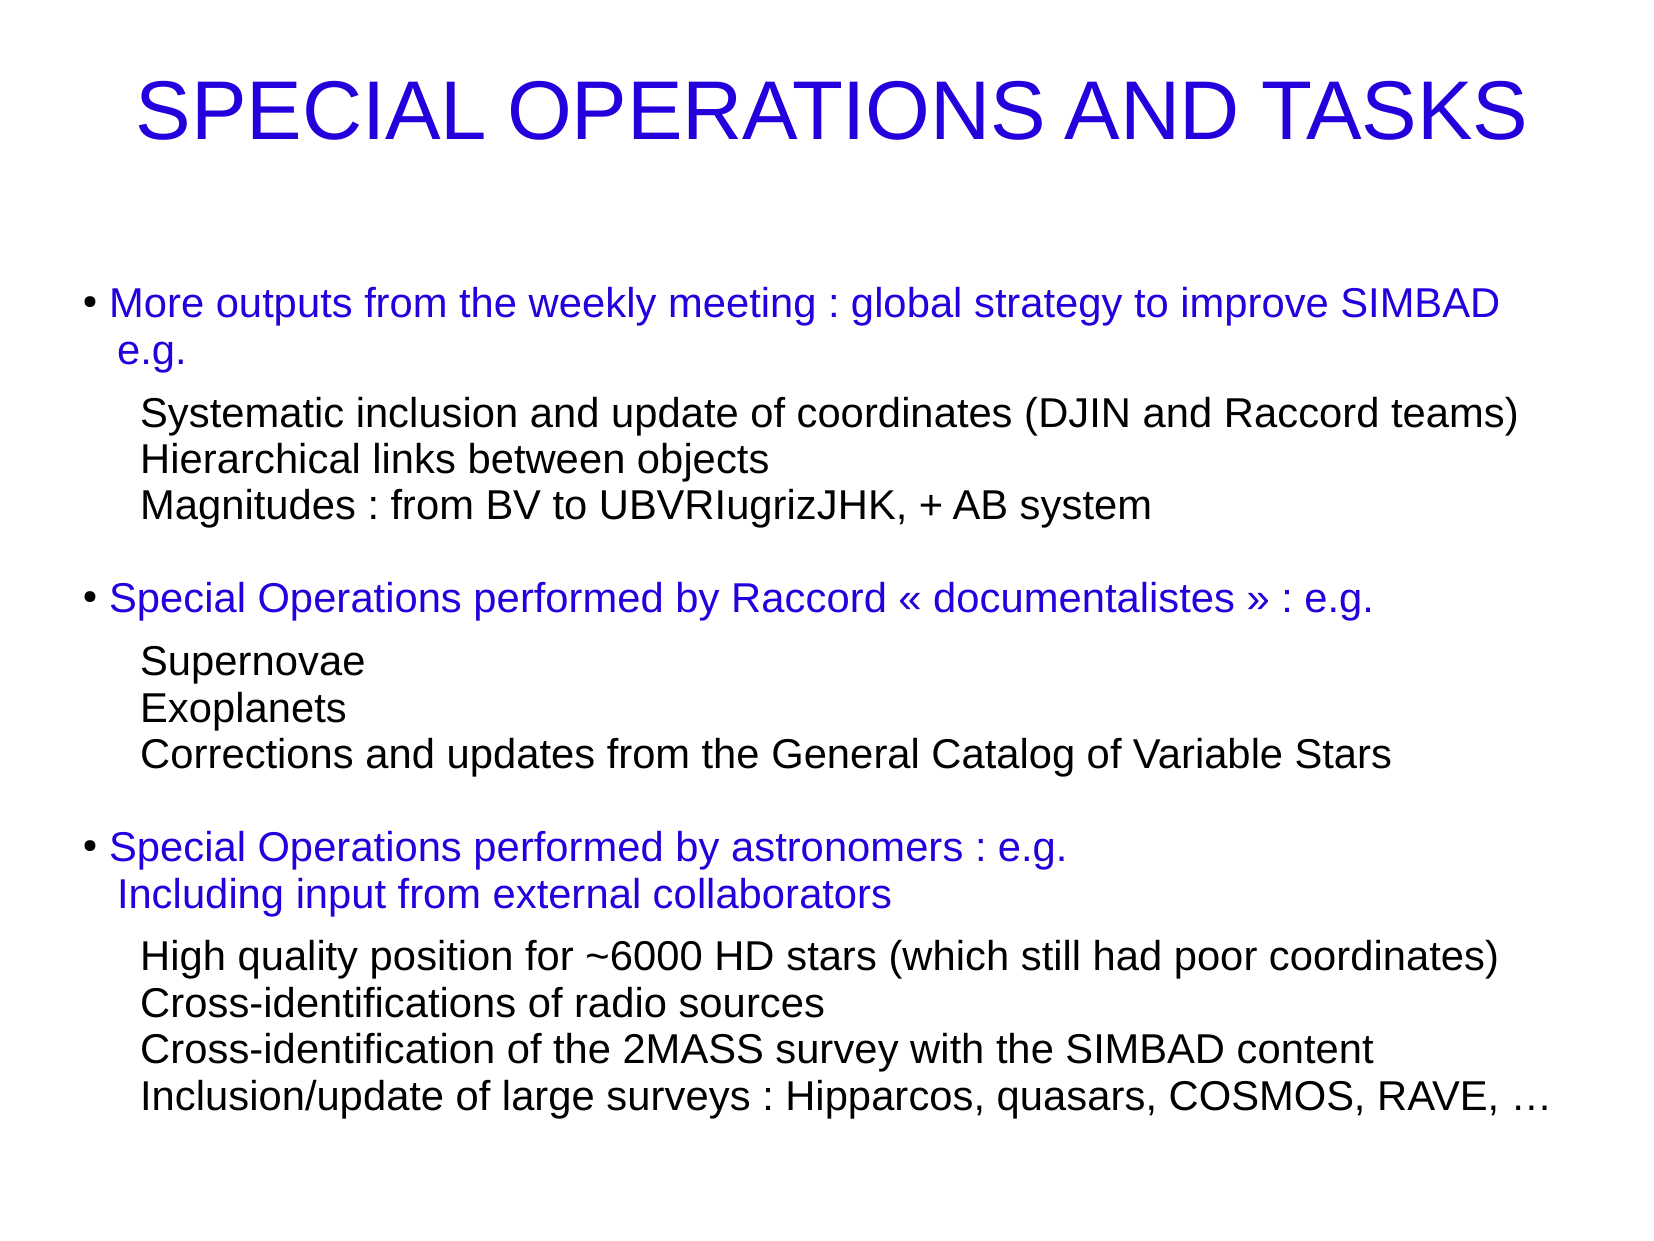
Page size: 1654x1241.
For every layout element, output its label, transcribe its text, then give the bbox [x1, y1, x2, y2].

subtitle More outputs from the weekly meeting : global strategy to improve SIMBAD e.g. Systematic inclusion and update of coordinates (DJIN and Raccord teams) Hierarchical links between objects Magnitudes : from BV to UBVRIugrizJHK, + AB system Special Operations performed by Raccord « documentalistes » : e.g. Supernovae Exoplanets Corrections and updates from the General Catalog of Variable Stars Special Operations performed by astronomers : e.g. Including input from external collaborators High quality position for ~6000 HD stars (which still had poor coordinates) Cross-identifications of radio sources Cross-identification of the 2MASS survey with the SIMBAD content Inclusion/update of large surveys : Hipparcos, quasars, COSMOS, RAVE, … [82, 229, 1571, 1170]
title SPECIAL OPERATIONS AND TASKS [88, 14, 1577, 207]
